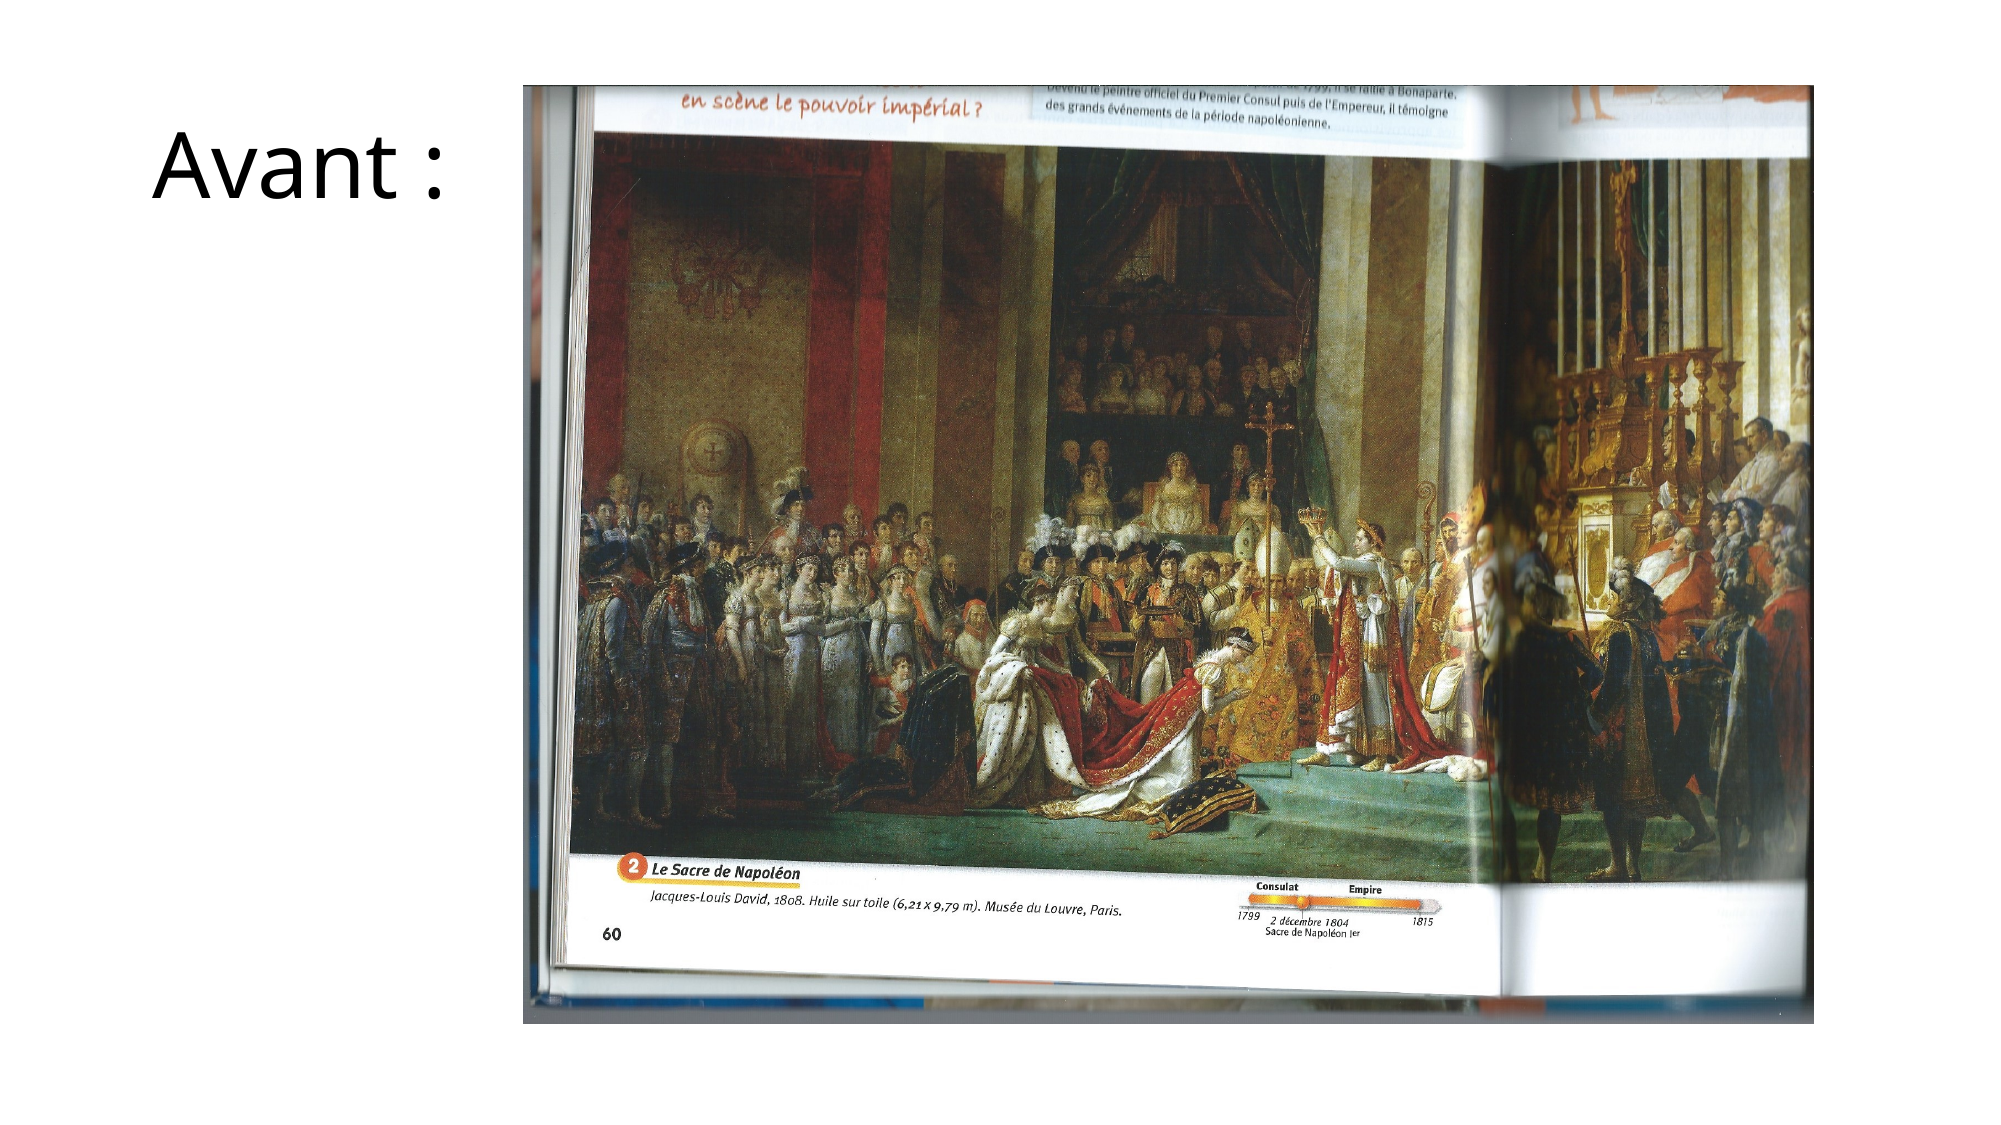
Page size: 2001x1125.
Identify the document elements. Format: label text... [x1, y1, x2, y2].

picture [523, 85, 1814, 1024]
title Avant : [137, 59, 1863, 278]
